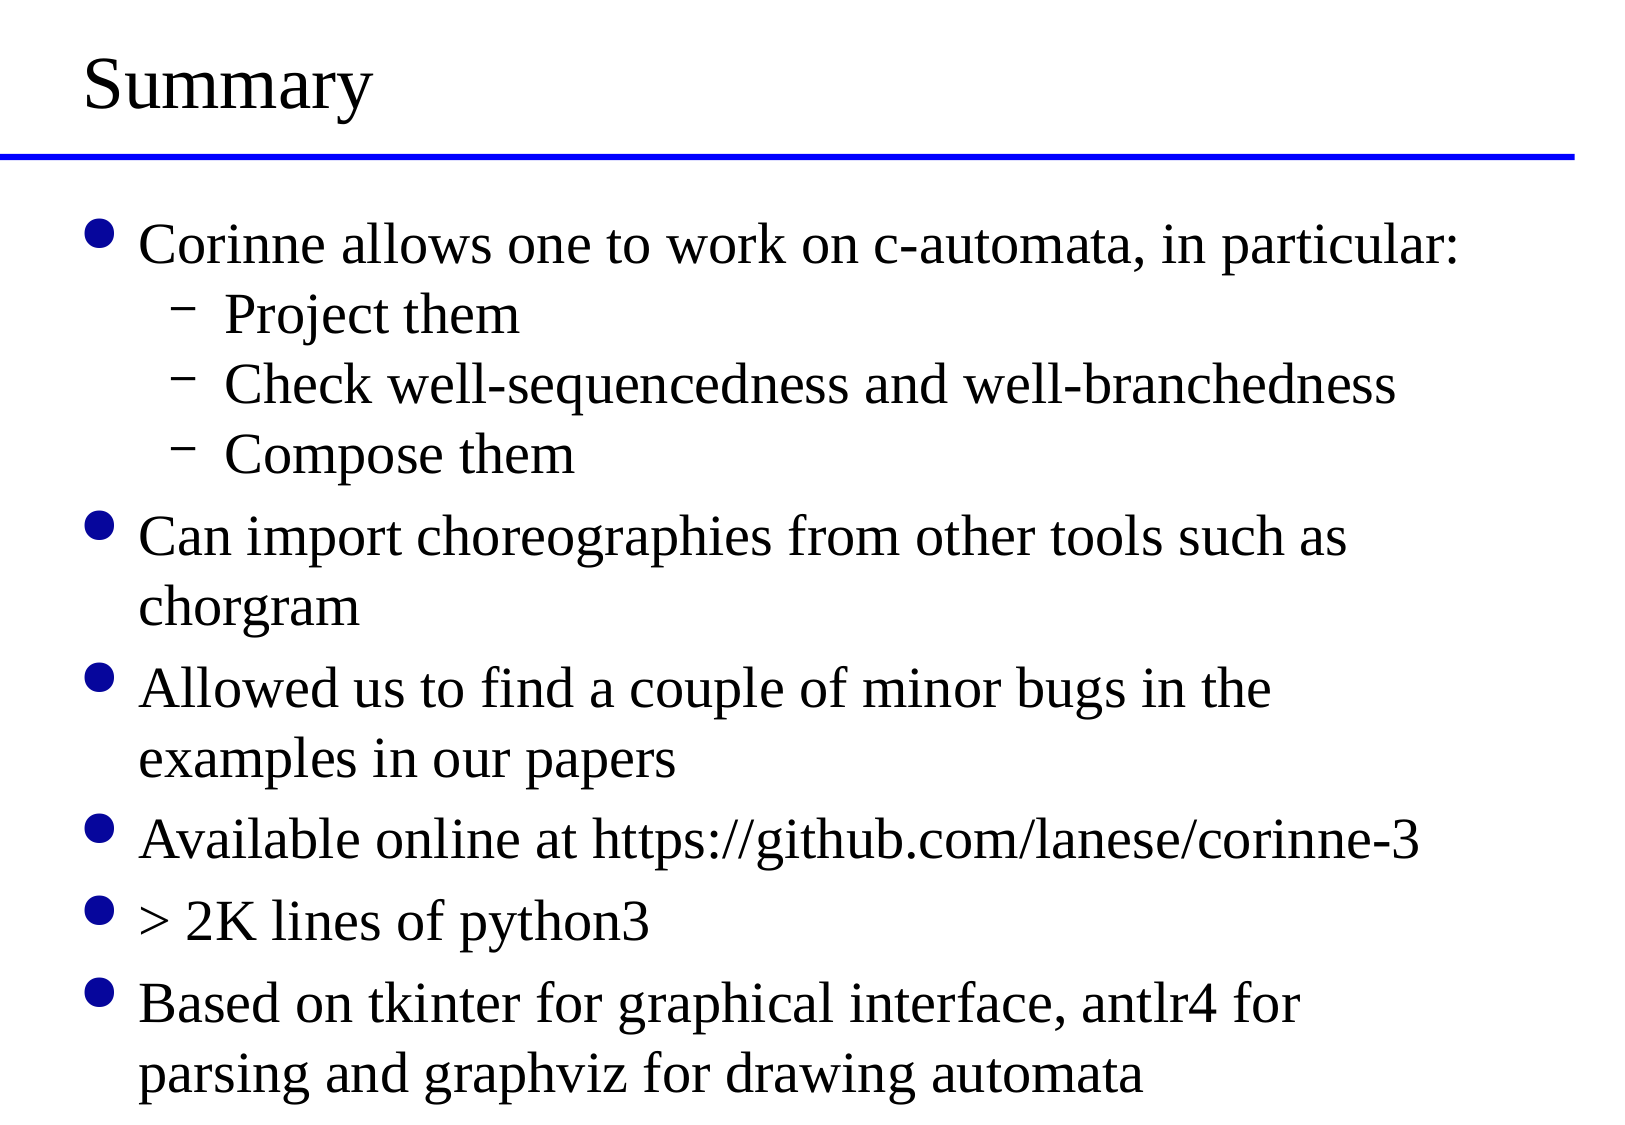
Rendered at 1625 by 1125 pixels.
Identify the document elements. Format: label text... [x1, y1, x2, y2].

title Summary [67, 27, 1544, 131]
list Corinne allows one to work on c-automata, in particular: Project them Check well-sequencedness and well-branchedness Compose them Can import choreographies from other tools such as chorgram Allowed us to find a couple of minor bugs in the examples in our papers Available online at https://github.com/lanese/corinne-3 > 2K lines of python3 Based on tkinter for graphical interface, antlr4 for parsing and graphviz for drawing automata [67, 198, 1478, 1061]
